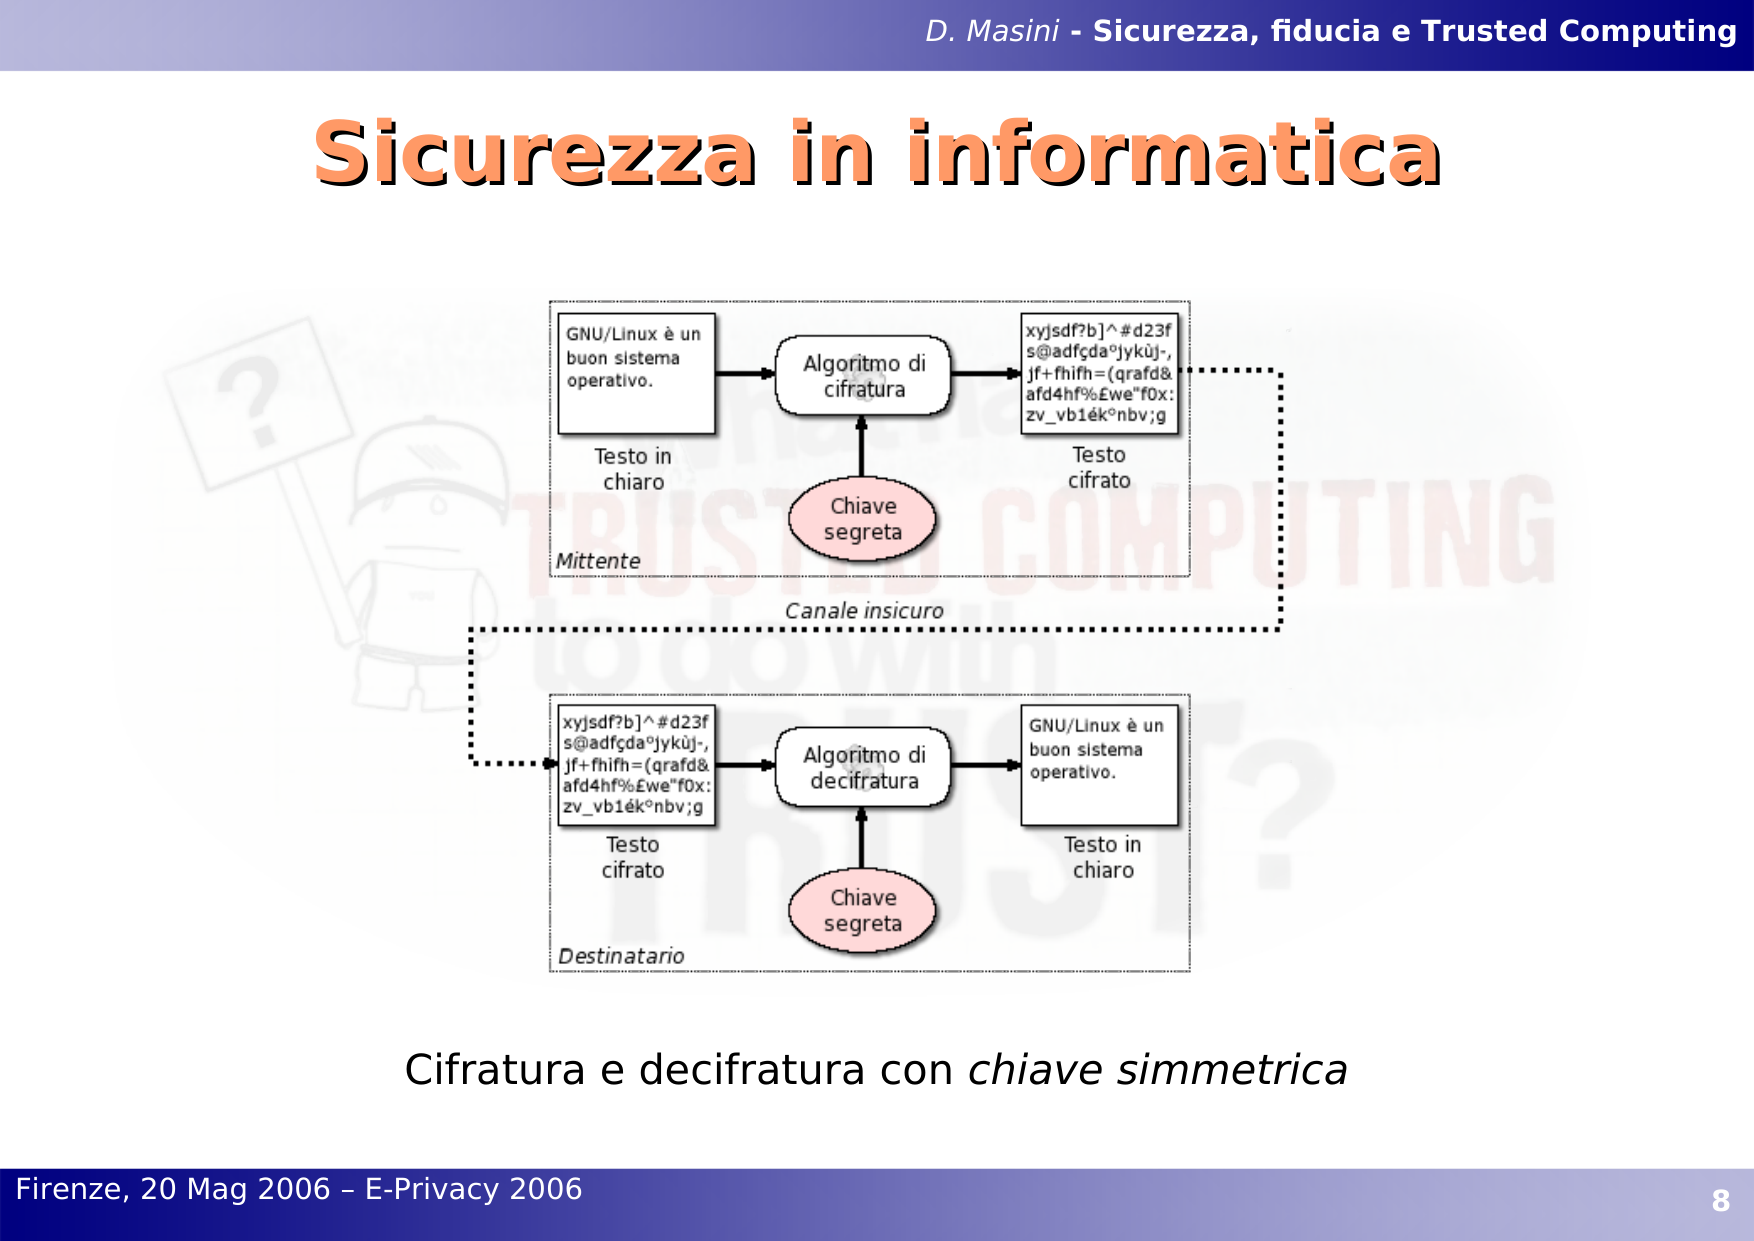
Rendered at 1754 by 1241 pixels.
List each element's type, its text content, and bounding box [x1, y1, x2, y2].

text_box Firenze, 20 Mag 2006 – E-Privacy 2006 [0, 1175, 1314, 1234]
title Sicurezza in informatica [87, 49, 1667, 257]
text_box <number> [1641, 1185, 1732, 1223]
text_box D. Masini - Sicurezza, fiducia e Trusted Computing [602, 7, 1754, 63]
text_box Cifratura e decifratura con chiave simmetrica [91, 1047, 1663, 1109]
picture [0, 0, 1754, 1241]
